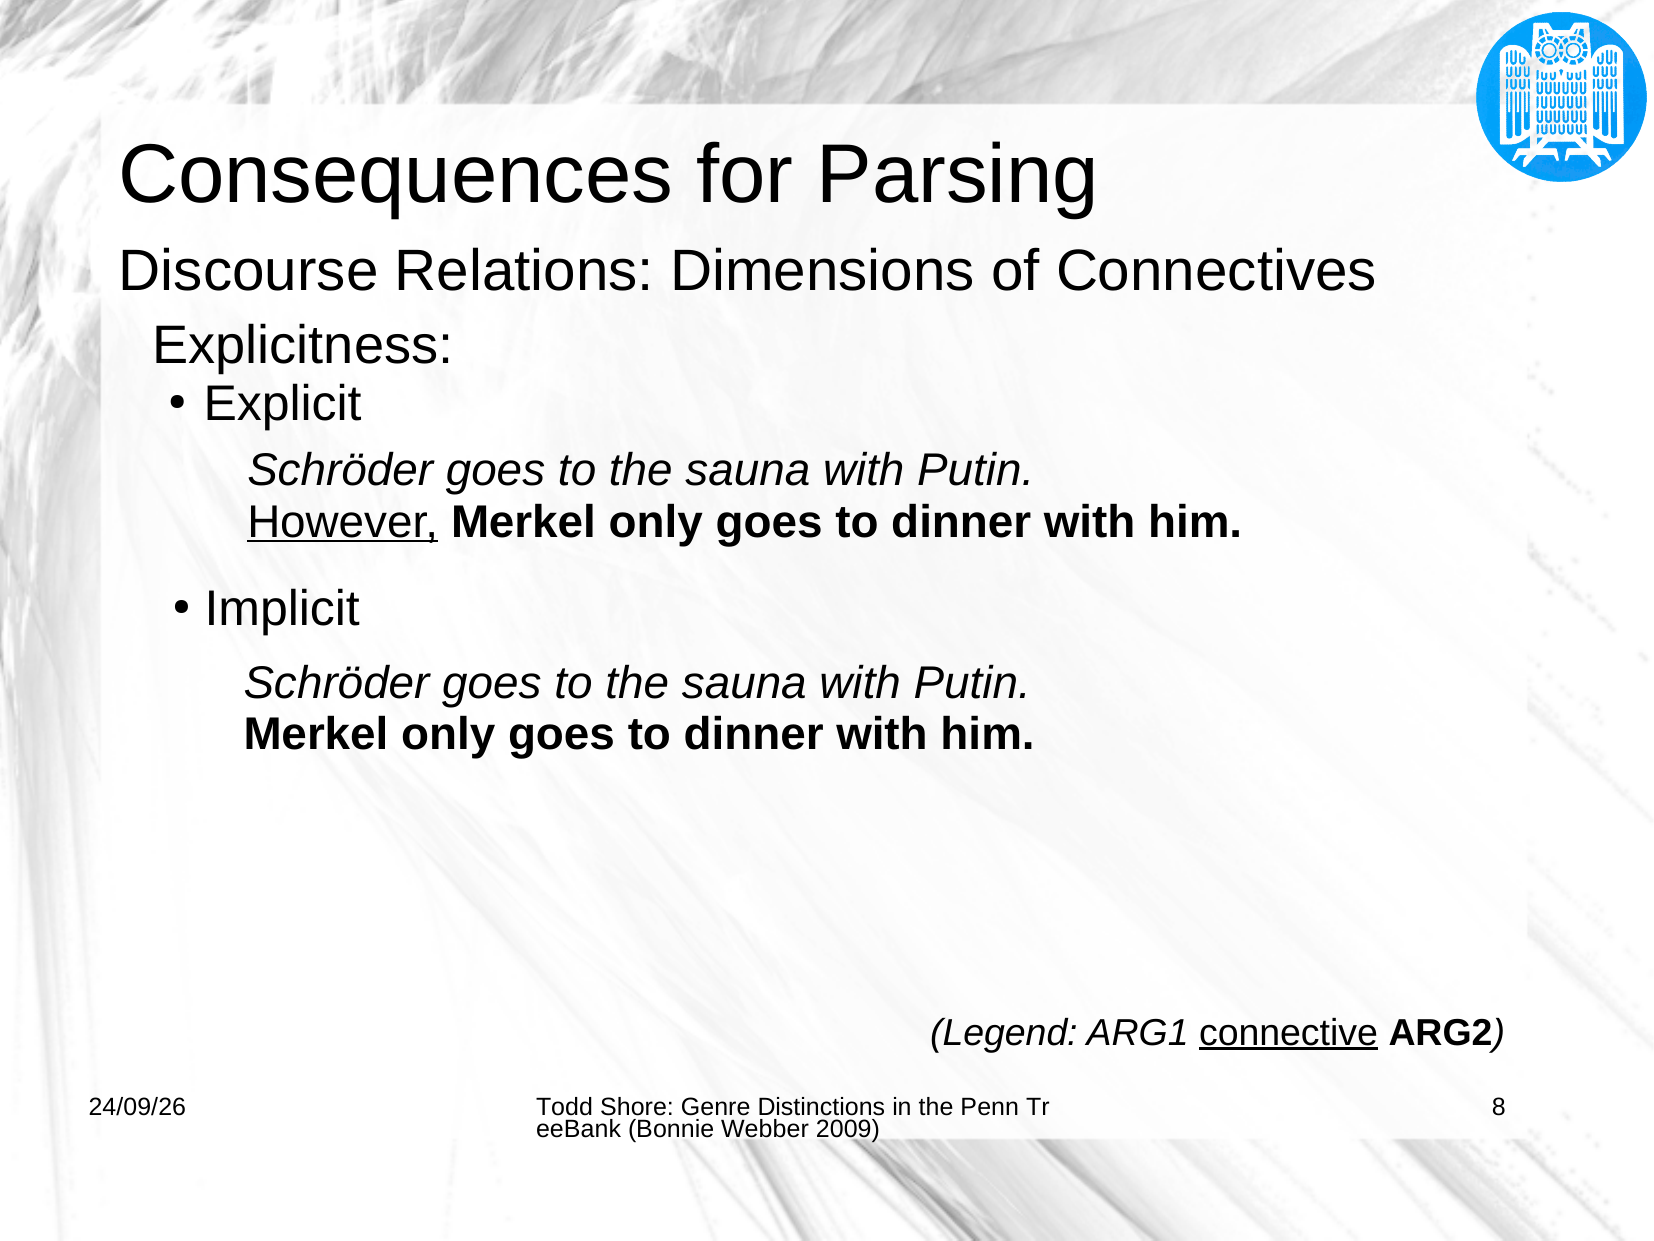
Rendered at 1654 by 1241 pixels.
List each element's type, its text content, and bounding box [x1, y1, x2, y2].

text_box Explicitness: Explicit [118, 307, 469, 439]
text_box Schröder goes to the sauna with Putin. Merkel only goes to dinner with him. [228, 649, 1051, 768]
text_box (Legend: ARG1 connective ARG2) [915, 1003, 1525, 1092]
text_box Discourse Relations: Dimensions of Connectives [104, 230, 1394, 310]
text_box Implicit [157, 573, 378, 644]
text_box Schröder goes to the sauna with Putin. However, Merkel only goes to dinner with him. [232, 437, 1258, 556]
title Consequences for Parsing [118, 119, 1506, 229]
picture [0, 0, 1654, 1241]
